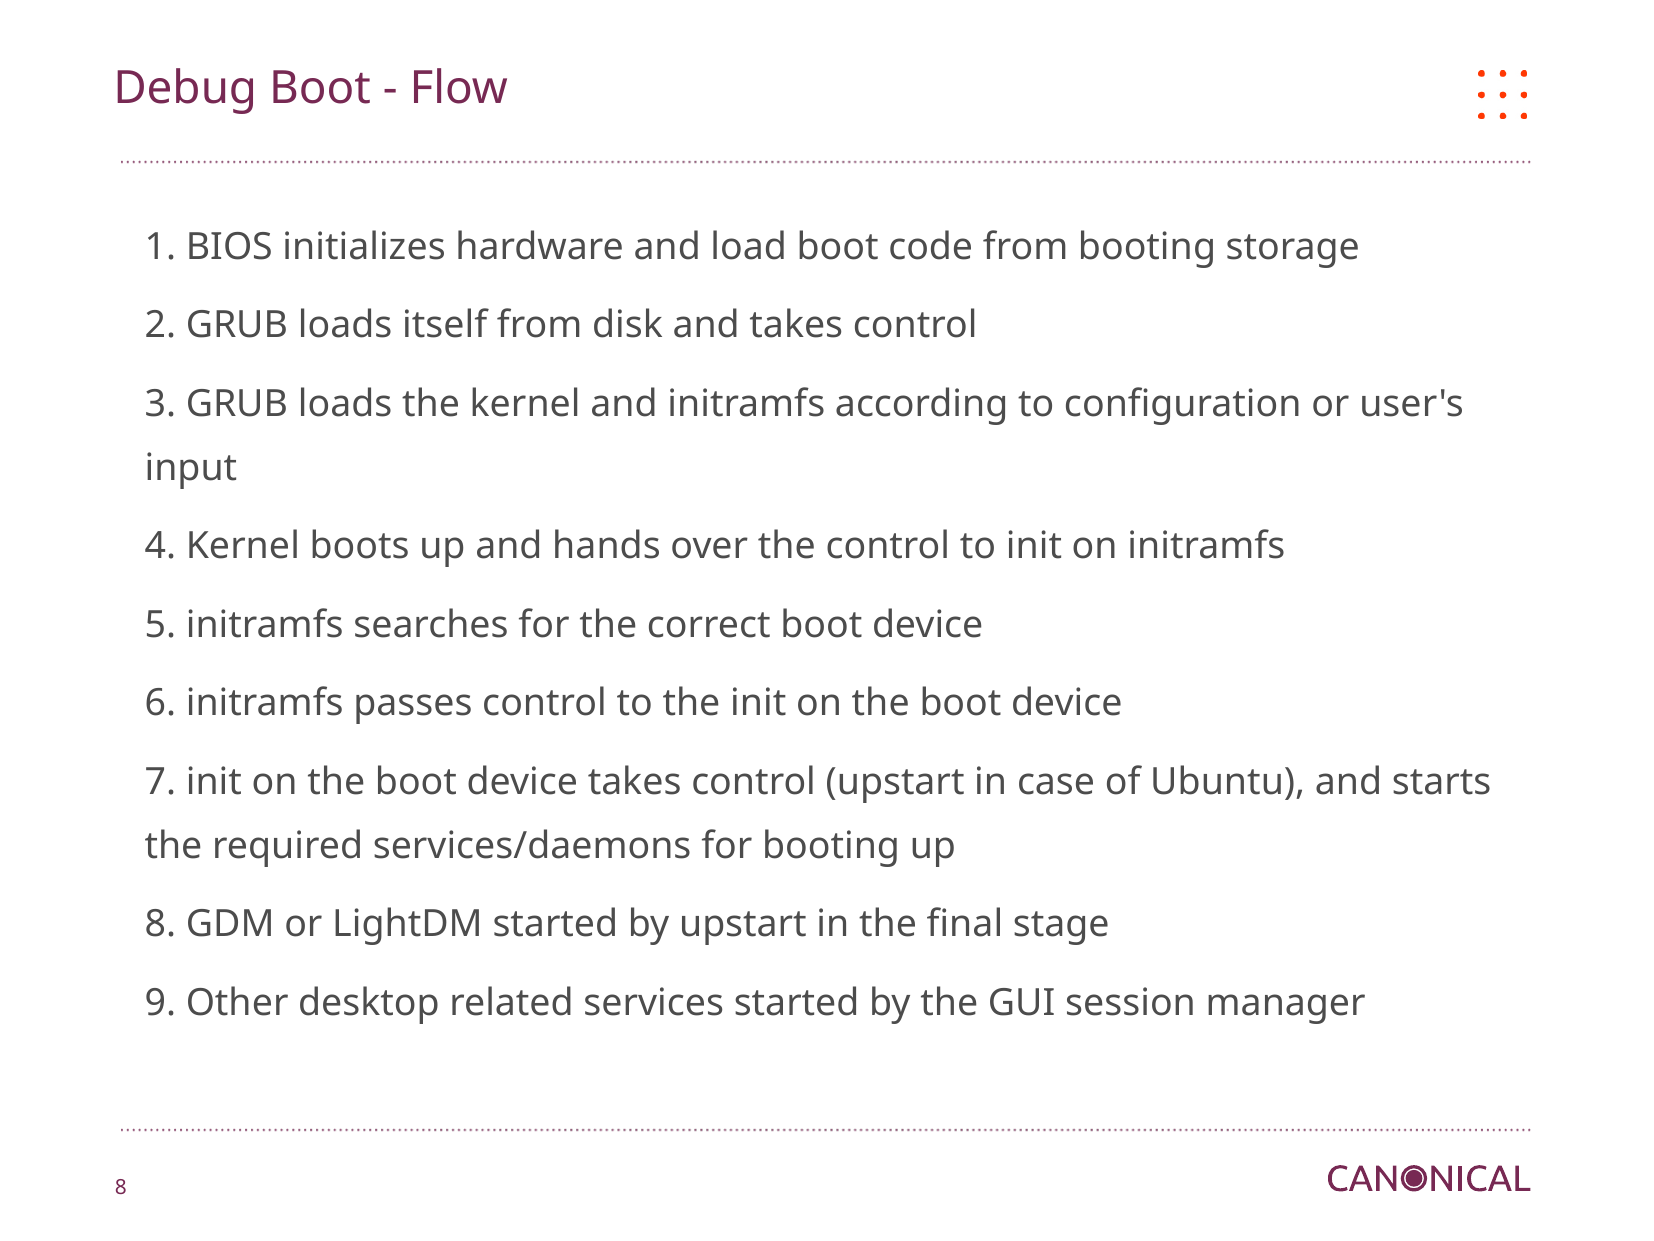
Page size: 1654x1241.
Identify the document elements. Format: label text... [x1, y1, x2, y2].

picture [1478, 70, 1527, 119]
title Debug Boot - Flow [113, 64, 1382, 107]
list 1. BIOS initializes hardware and load boot code from booting storage 2. GRUB loads itself from disk and takes control 3. GRUB loads the kernel and initramfs according to configuration or user's input 4. Kernel boots up and hands over the control to init on initramfs 5. initramfs searches for the correct boot device 6. initramfs passes control to the init on the boot device 7. init on the boot device takes control (upstart in case of Ubuntu), and starts the required services/daemons for booting up 8. GDM or LightDM started by upstart in the final stage 9. Other desktop related services started by the GUI session manager [115, 206, 1540, 1076]
picture [111, 159, 1533, 166]
picture [111, 1127, 1533, 1134]
